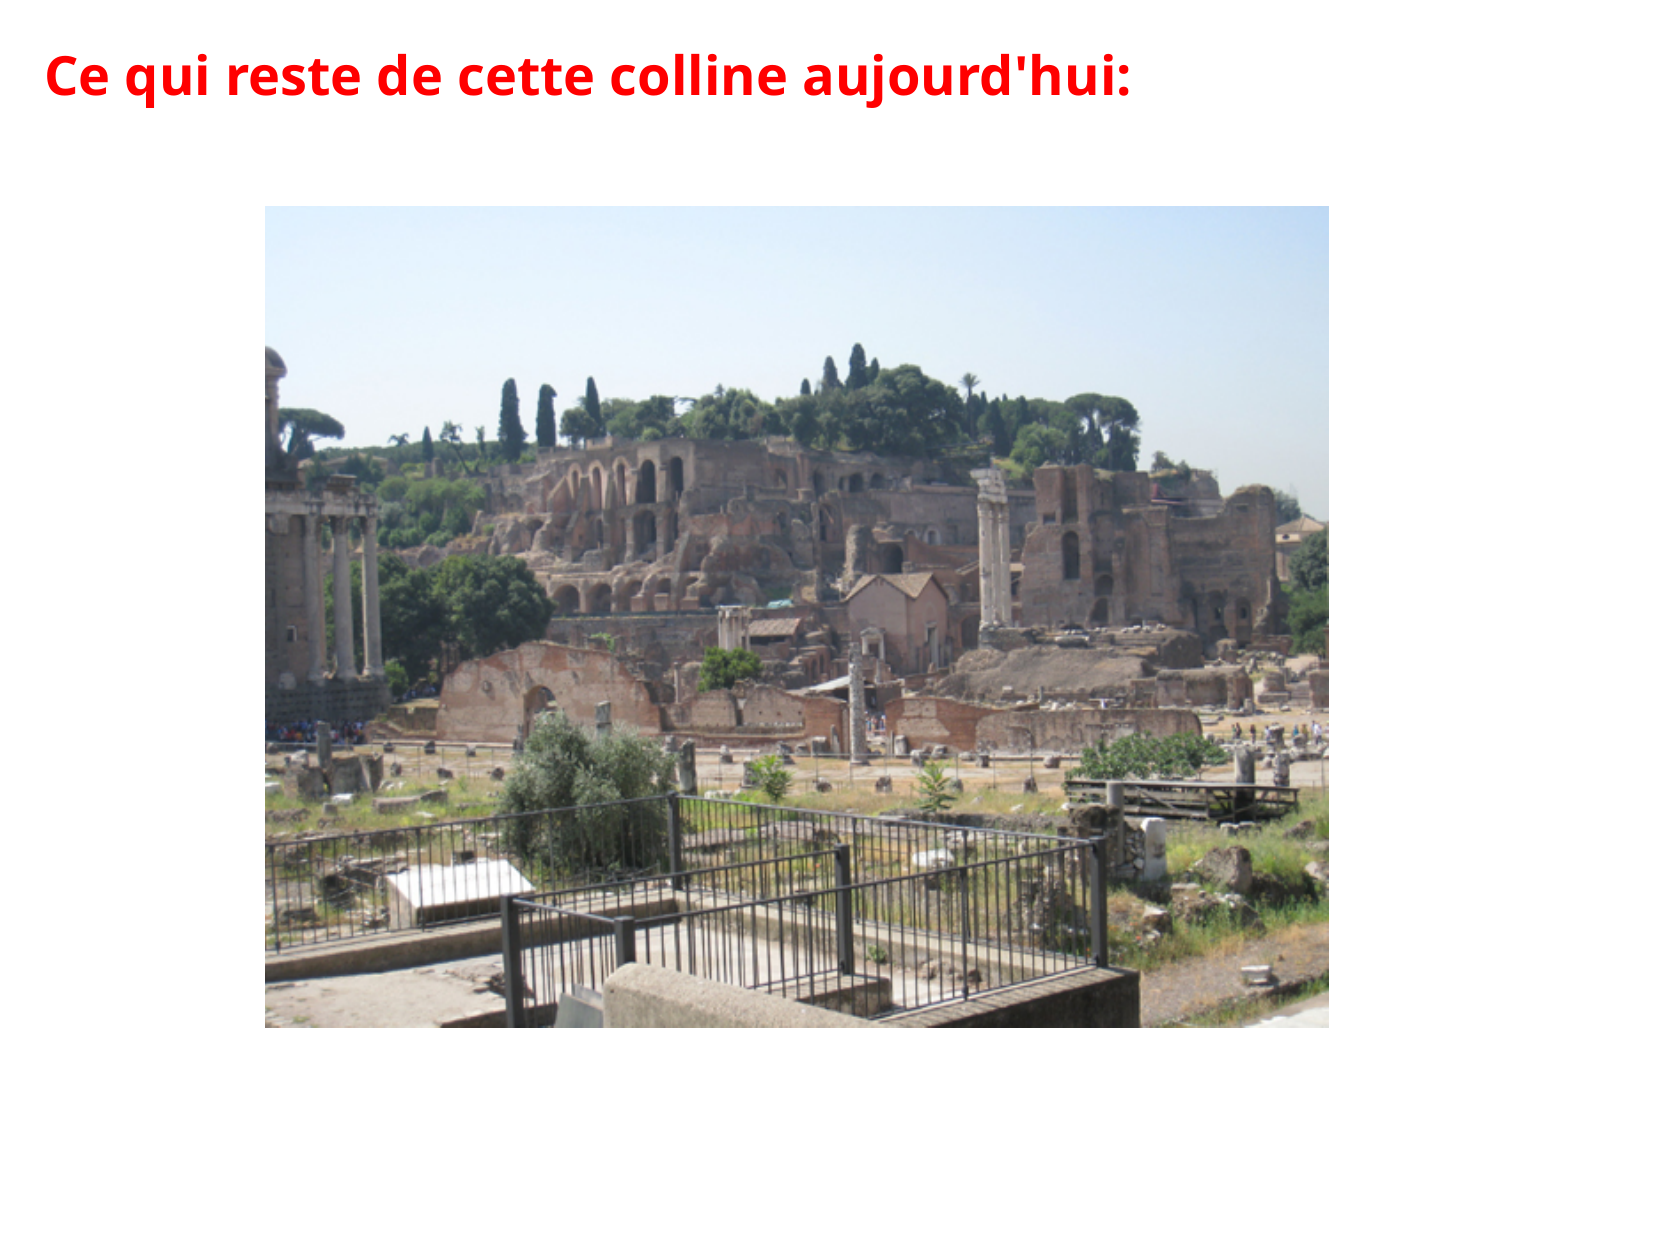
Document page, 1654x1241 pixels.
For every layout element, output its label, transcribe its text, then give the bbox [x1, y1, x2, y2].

text_box Ce qui reste de cette colline aujourd'hui: [29, 29, 1595, 120]
picture [265, 206, 1329, 1028]
